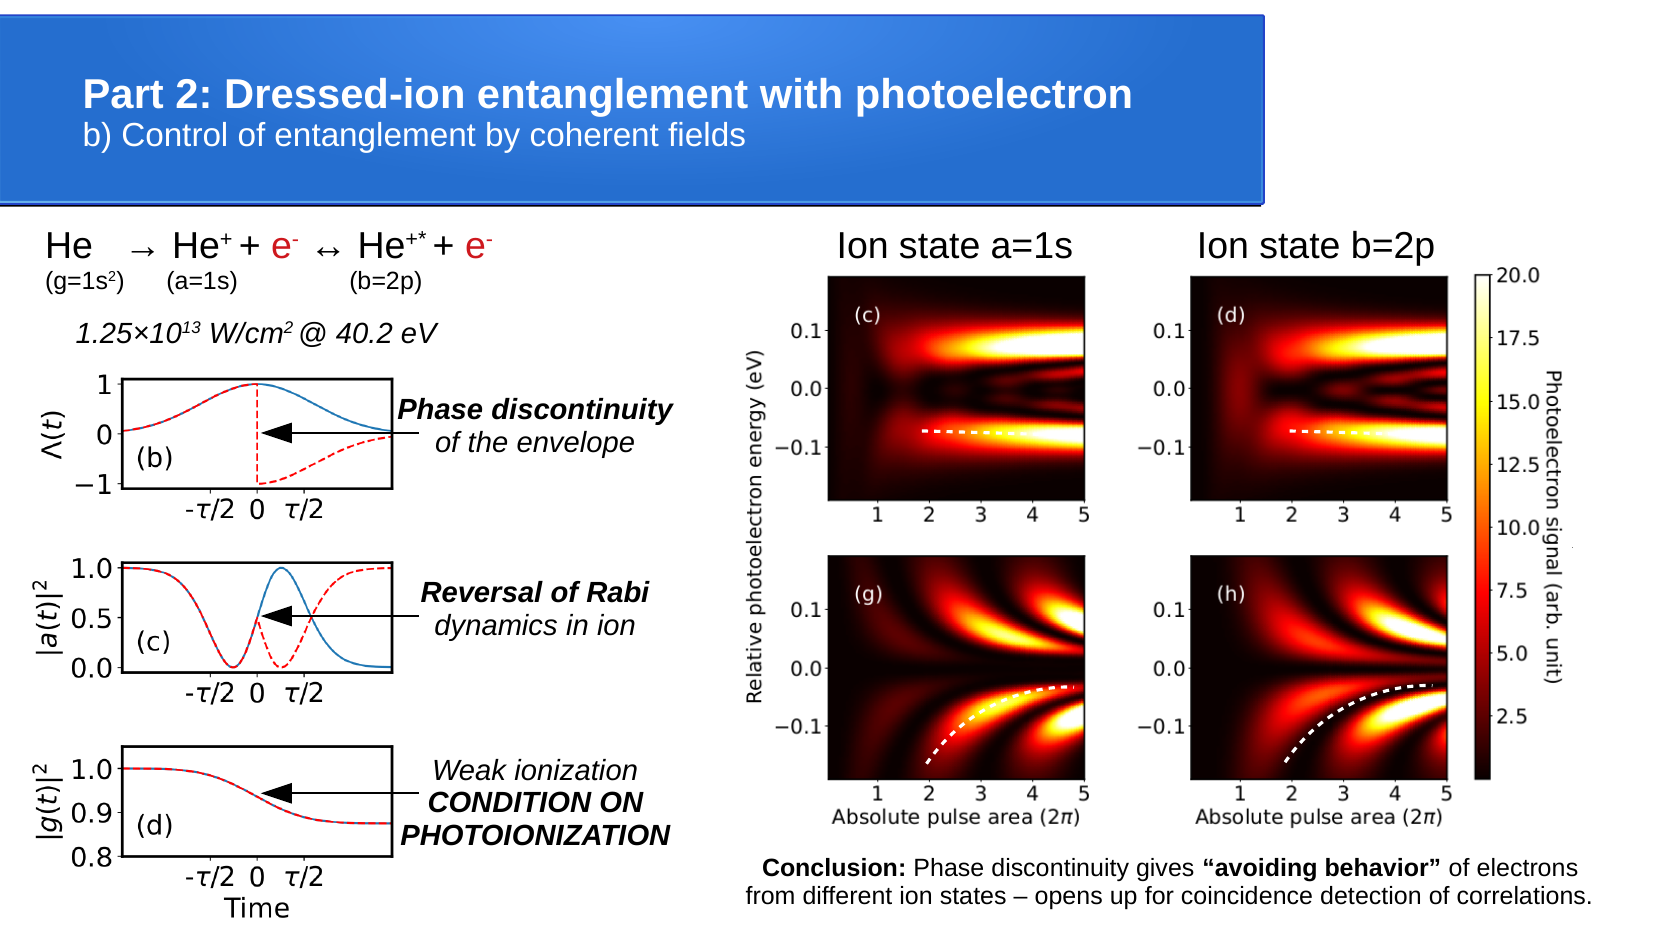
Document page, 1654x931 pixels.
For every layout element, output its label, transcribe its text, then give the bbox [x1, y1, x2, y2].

picture [27, 405, 410, 931]
text_box Weak ionization CONDITION ON PHOTOIONIZATION [379, 746, 692, 860]
title Part 2: Dressed-ion entanglement with photoelectron b) Control of entanglement by coherent fields [82, 35, 1235, 189]
text_box Reversal of Rabi dynamics in ion [379, 569, 692, 650]
text_box Conclusion: Phase discontinuity gives “avoiding behavior” of electrons from different ion states – opens up for coincidence detection of correlations. [729, 846, 1611, 931]
text_box 1.25×1013 W/cm2 @ 40.2 eV [6, 304, 498, 405]
picture [741, 260, 1573, 835]
text_box Ion state a=1s [821, 216, 1096, 278]
text_box Phase discontinuity of the envelope [379, 385, 692, 467]
text_box Ion state b=2p [1182, 216, 1456, 278]
text_box He → He+ + e- ↔ He+* + e- (g=1s2) (a=1s) (b=2p) [30, 217, 536, 345]
